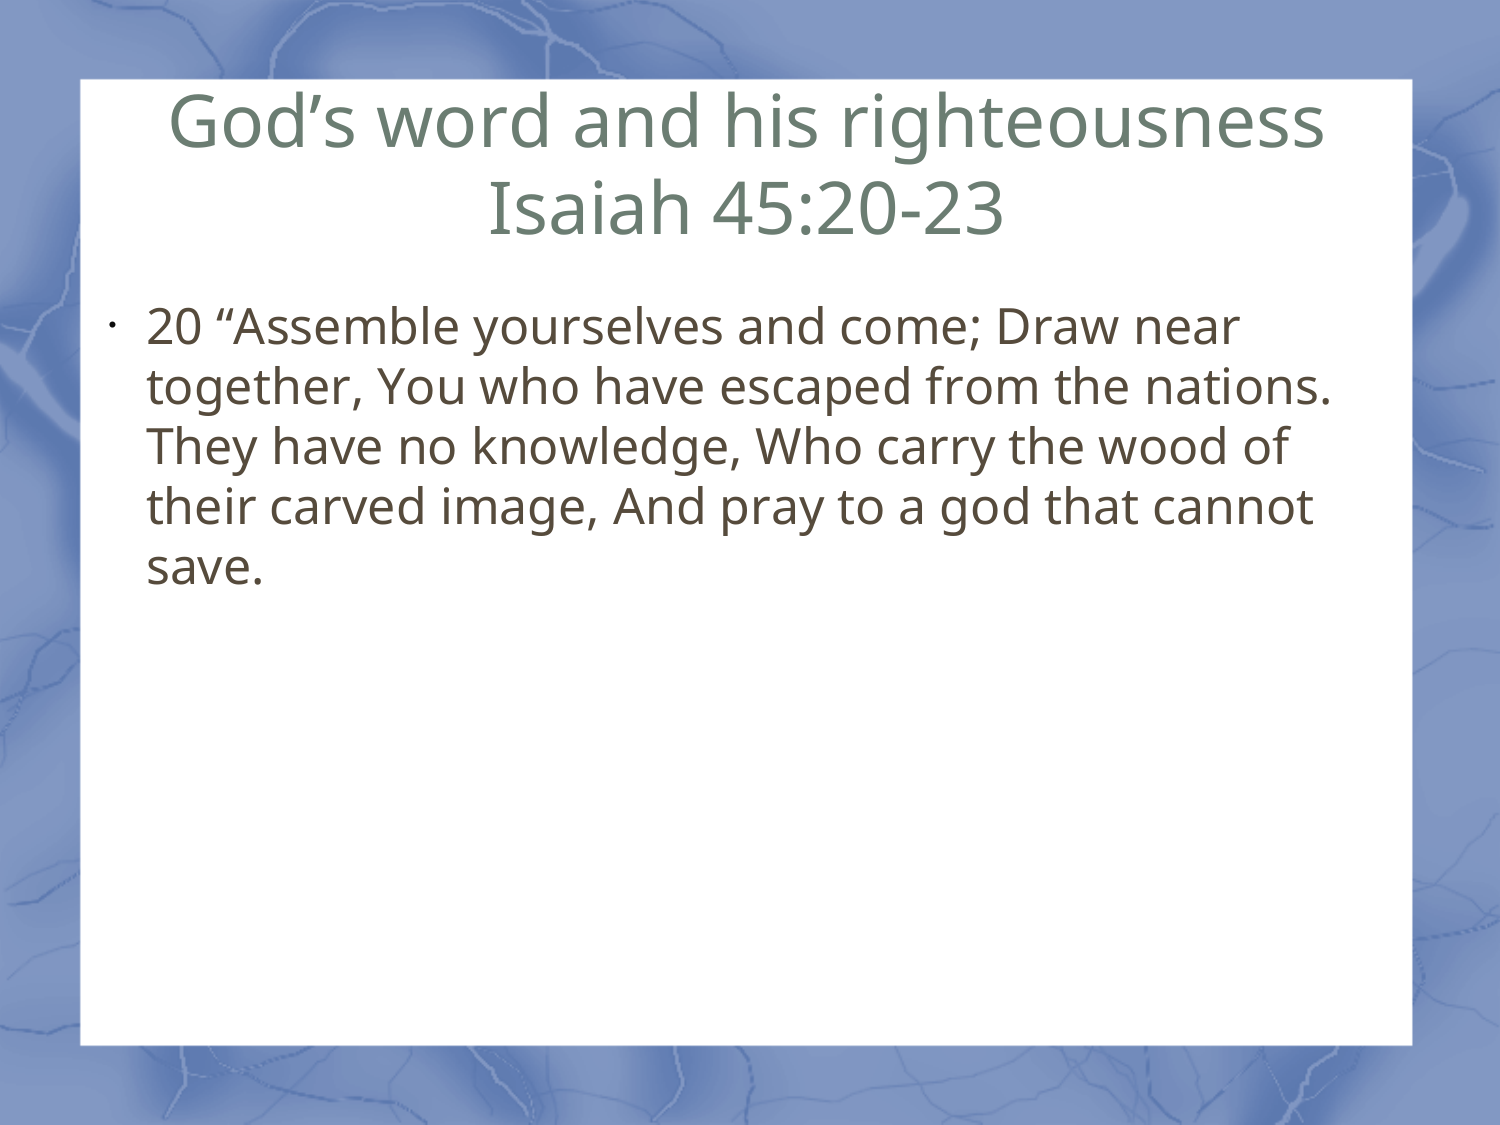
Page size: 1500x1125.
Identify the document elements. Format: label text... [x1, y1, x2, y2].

title God’s word and his righteousness Isaiah 45:20-23 [69, 66, 1425, 238]
picture [0, 0, 1500, 1125]
list 20 “Assemble yourselves and come; Draw near together, You who have escaped from the nations. They have no knowledge, Who carry the wood of their carved image, And pray to a god that cannot save. [75, 287, 1425, 1005]
